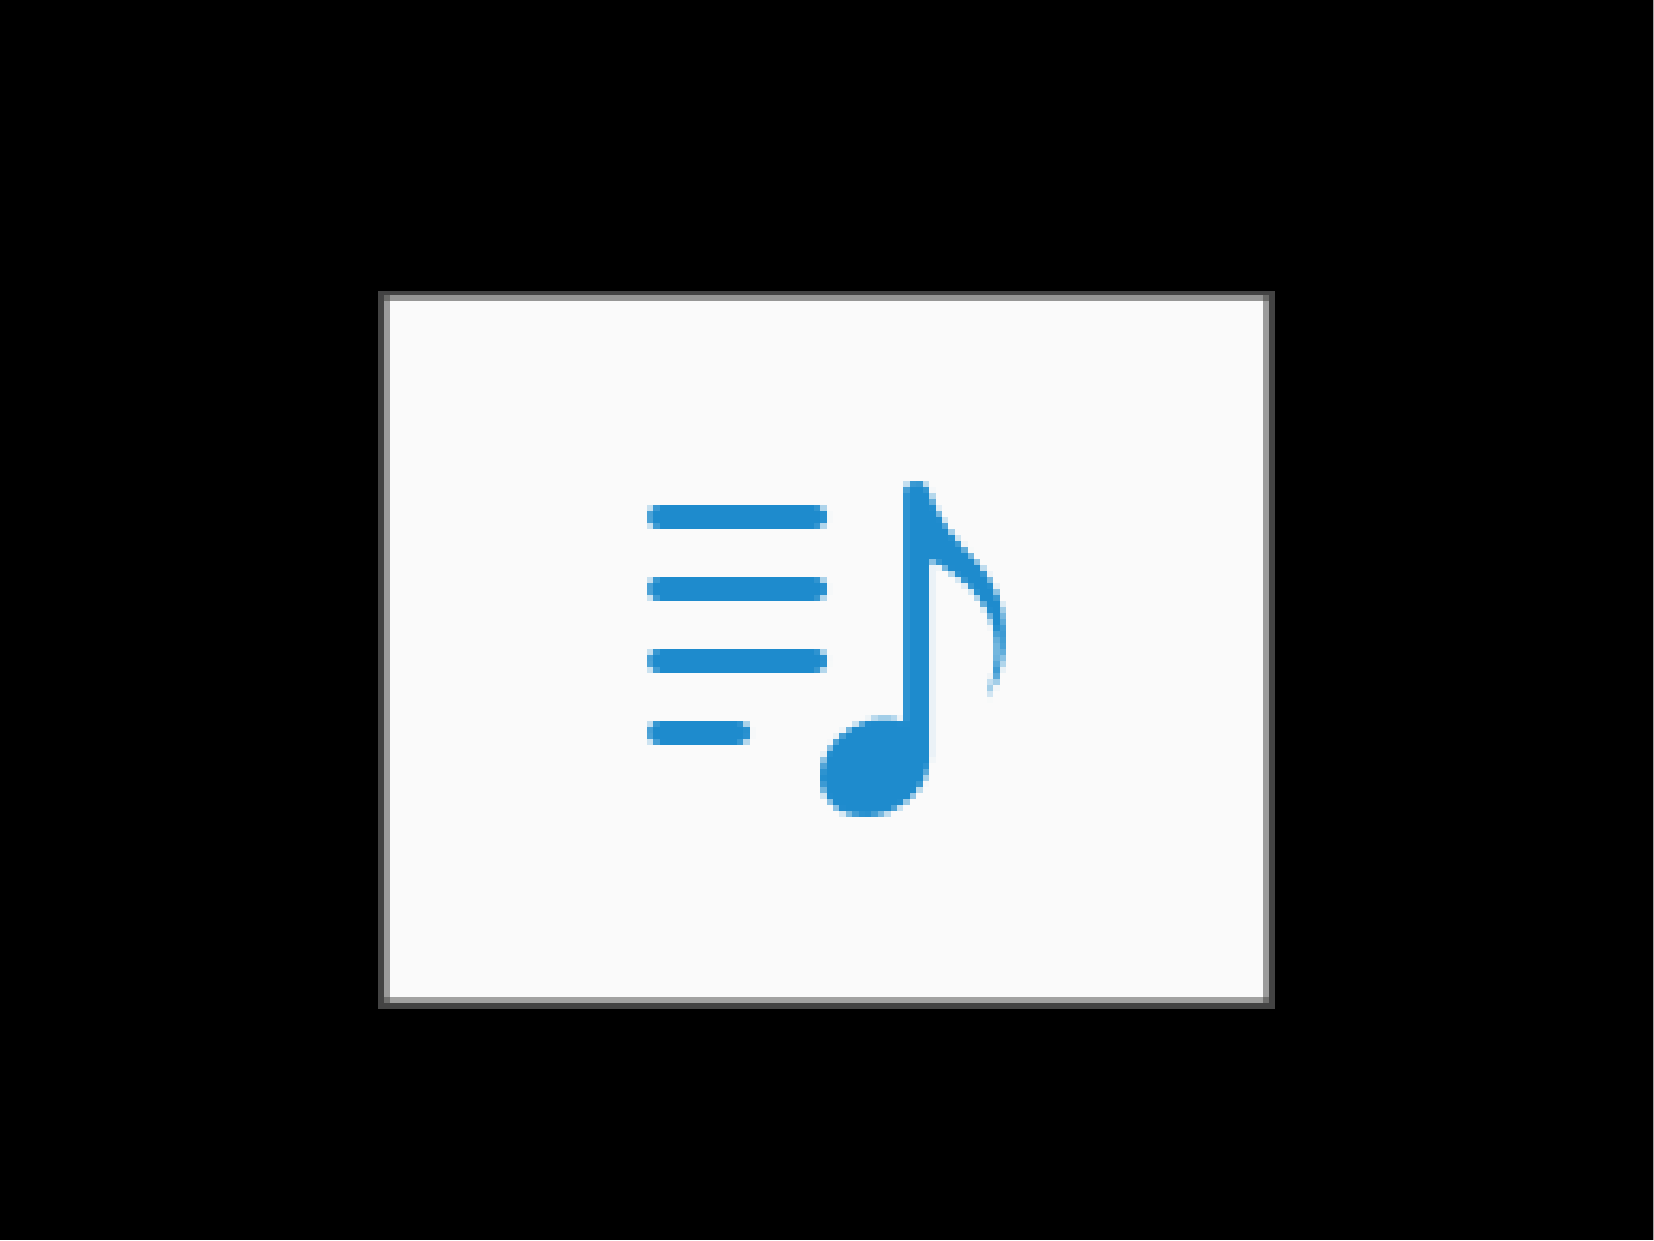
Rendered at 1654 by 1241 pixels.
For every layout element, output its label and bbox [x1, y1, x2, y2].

text_box [377, 290, 1277, 1010]
